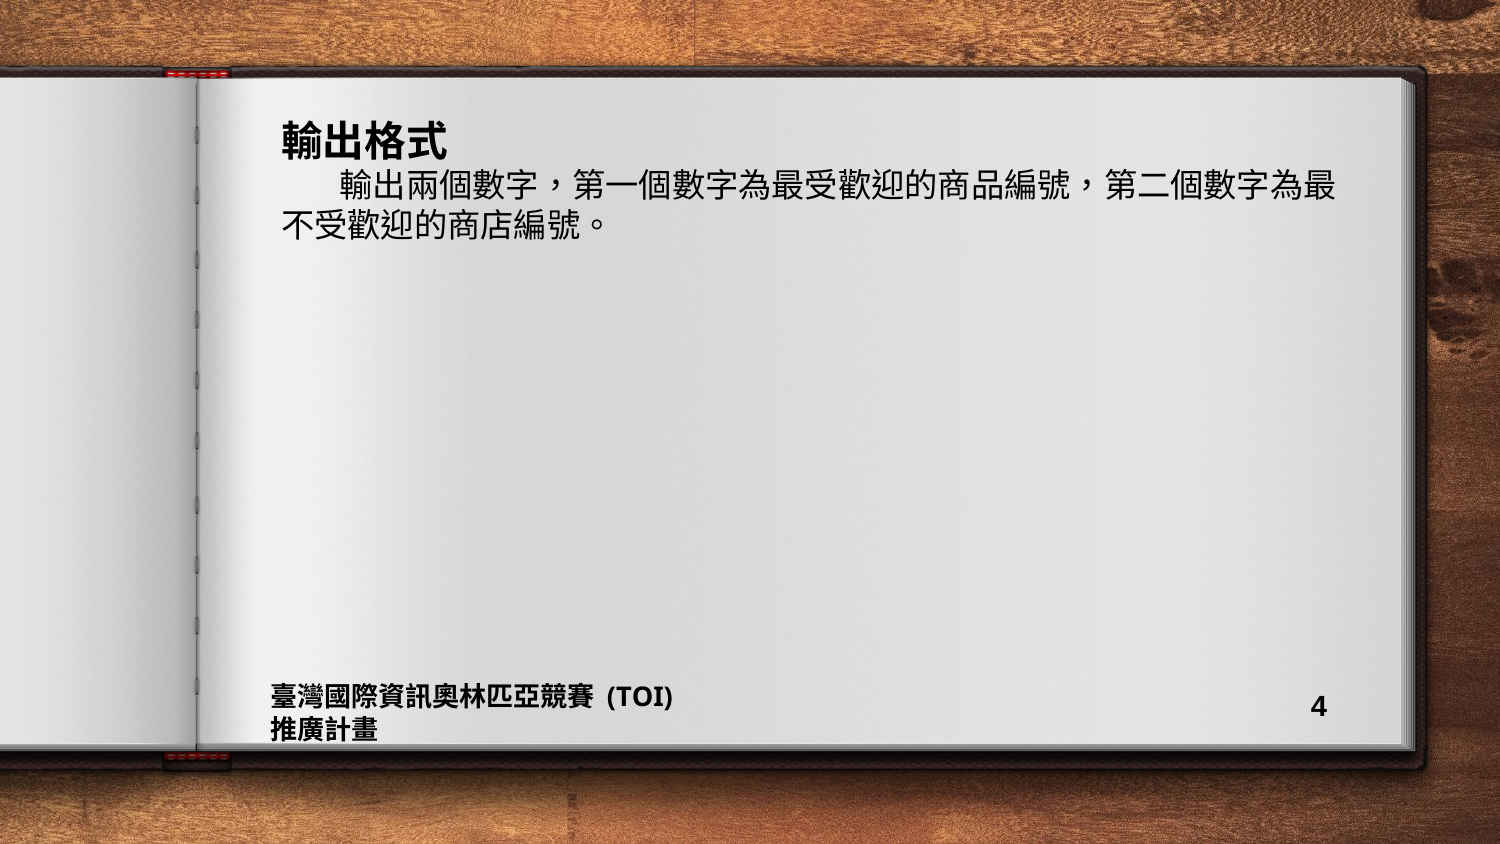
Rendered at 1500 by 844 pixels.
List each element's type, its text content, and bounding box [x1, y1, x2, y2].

text_box 輸出格式 輸出兩個數字，第一個數字為最受歡迎的商品編號，第二個數字為最不受歡迎的商店編號。 [266, 107, 1368, 298]
text_box 4 [1295, 672, 1386, 737]
